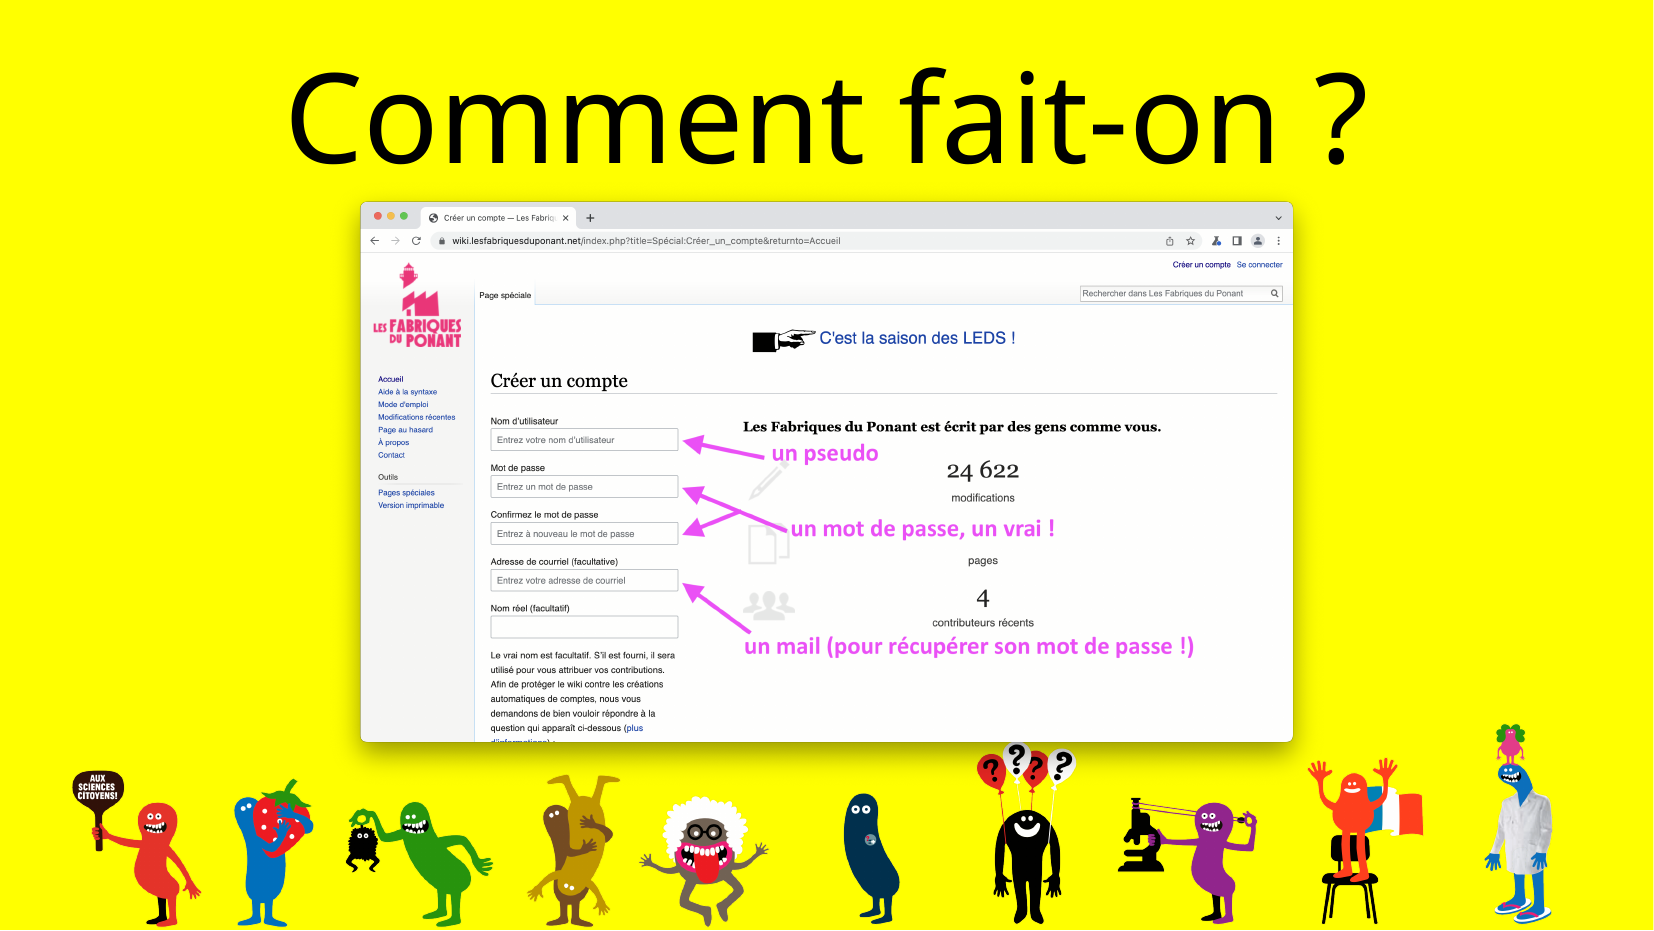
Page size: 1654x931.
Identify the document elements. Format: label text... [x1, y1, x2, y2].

title Comment fait-on ? [82, 28, 1571, 201]
picture [64, 177, 1589, 931]
